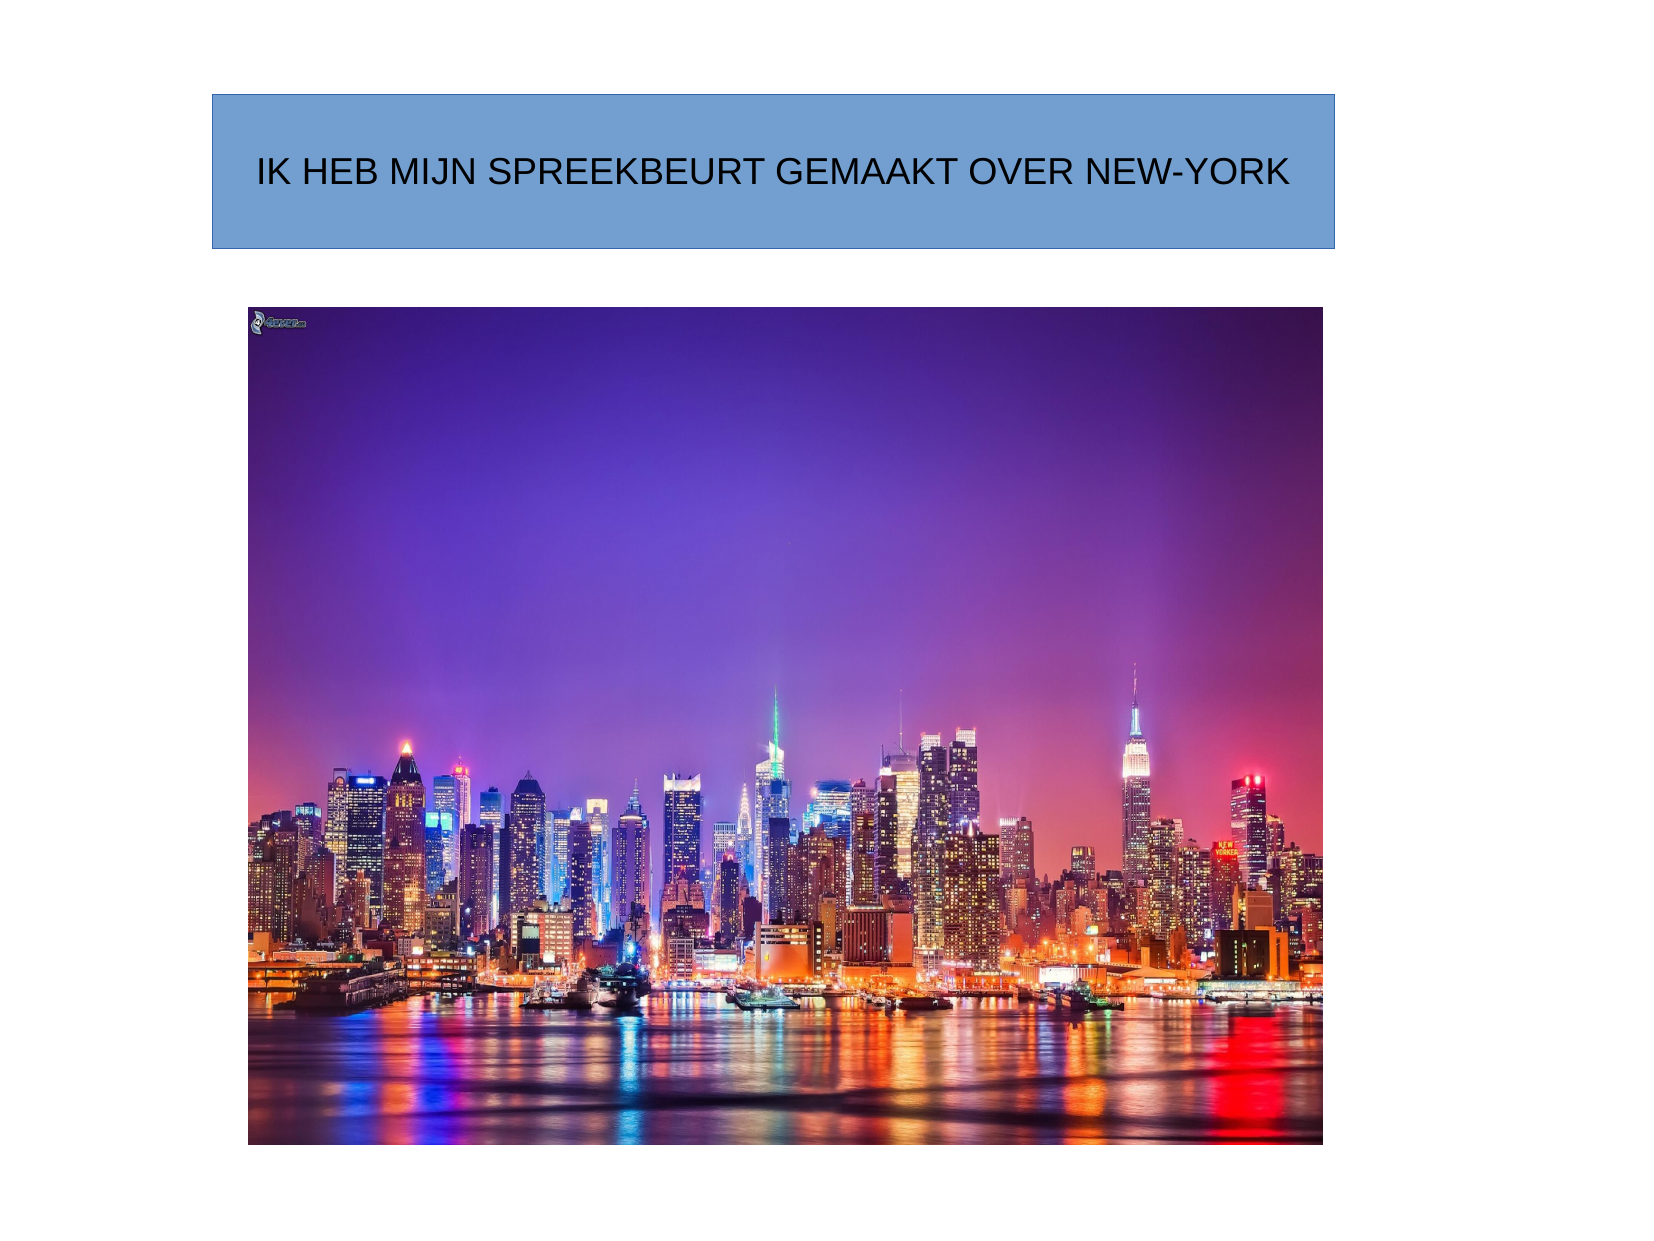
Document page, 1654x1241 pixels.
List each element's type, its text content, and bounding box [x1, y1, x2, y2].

text_box IK HEB MIJN SPREEKBEURT GEMAAKT OVER NEW-YORK [212, 94, 1335, 249]
picture [248, 307, 1323, 1145]
